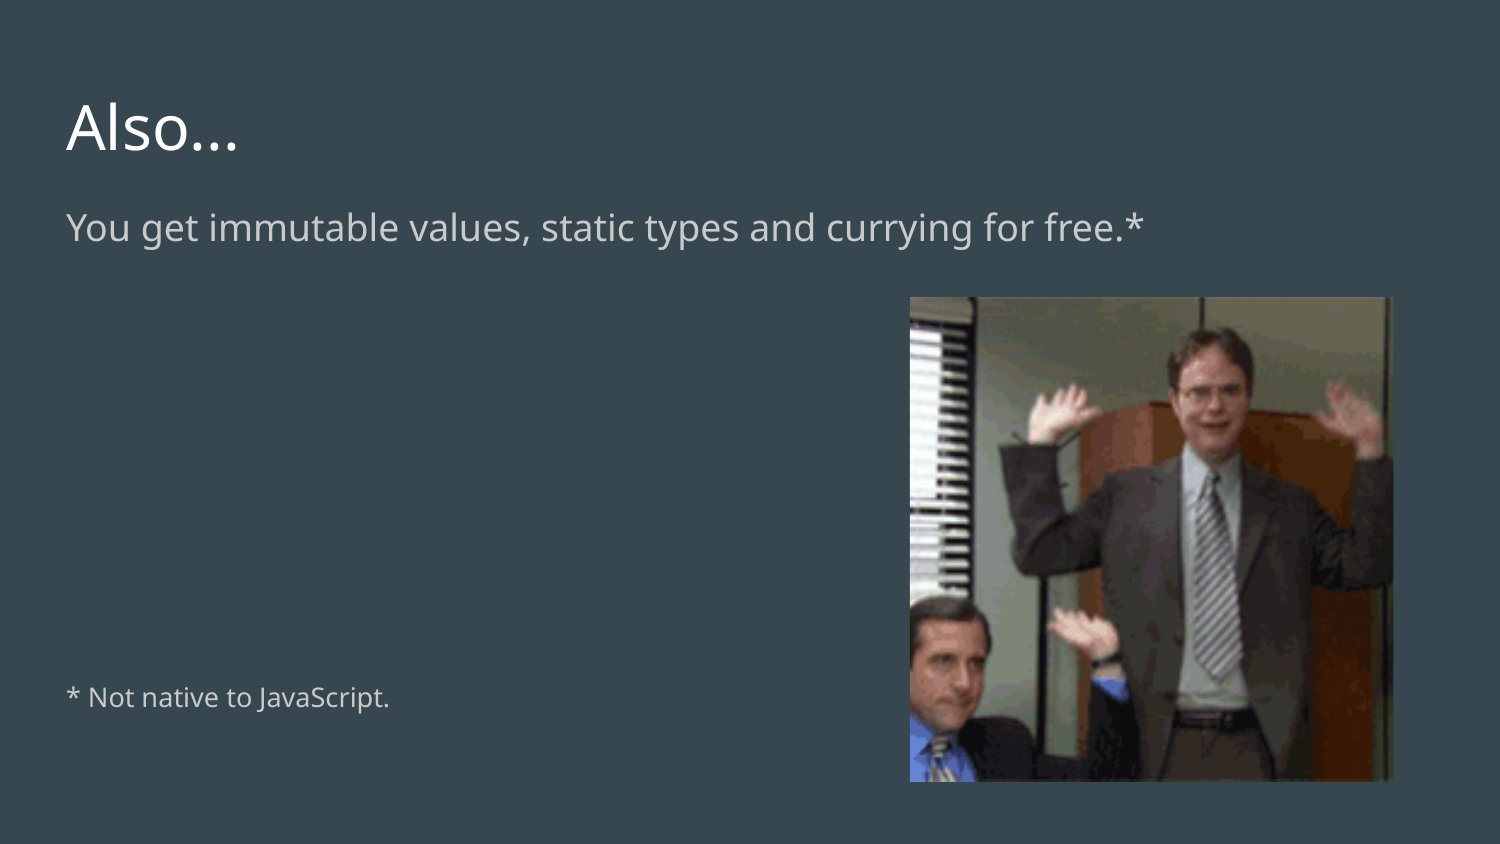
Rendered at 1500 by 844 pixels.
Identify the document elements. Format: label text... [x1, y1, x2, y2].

text_box * Not native to JavaScript. [51, 660, 630, 743]
picture [909, 297, 1394, 782]
list You get immutable values, static types and currying for free.* [51, 189, 1289, 310]
title Also... [51, 72, 1449, 167]
